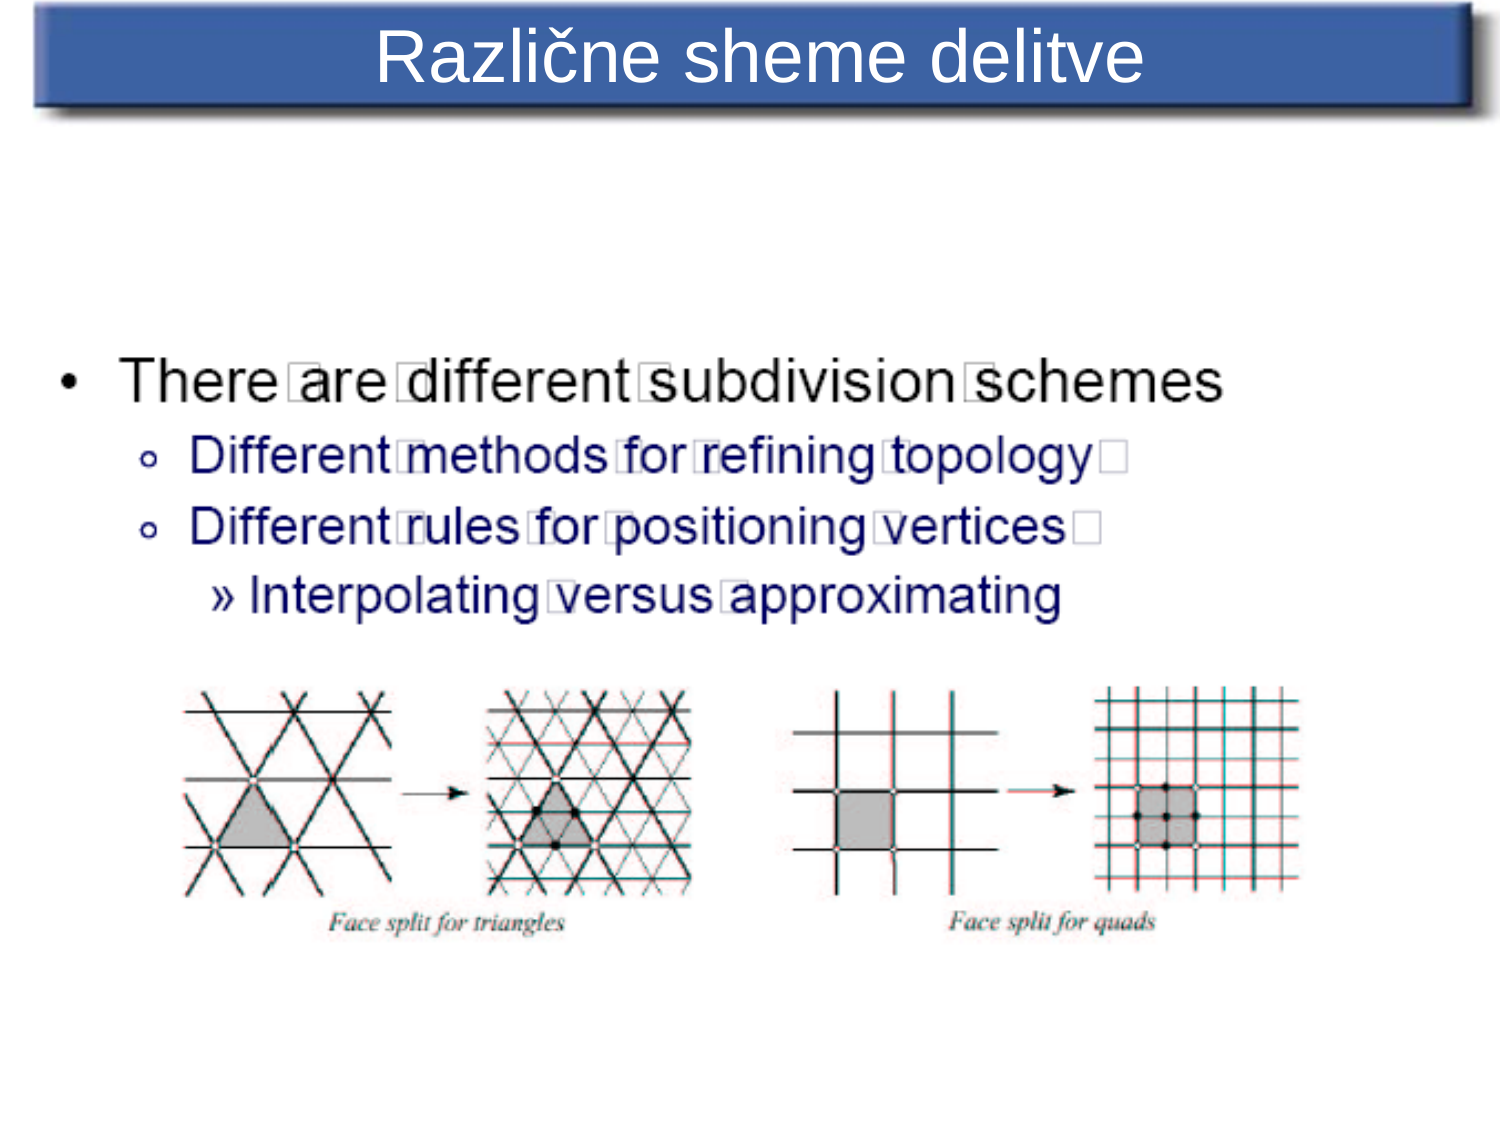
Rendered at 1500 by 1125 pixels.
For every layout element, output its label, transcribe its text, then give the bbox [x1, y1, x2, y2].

text_box Različne sheme delitve [360, 0, 1162, 106]
picture [32, 0, 1500, 127]
picture [53, 336, 1377, 978]
